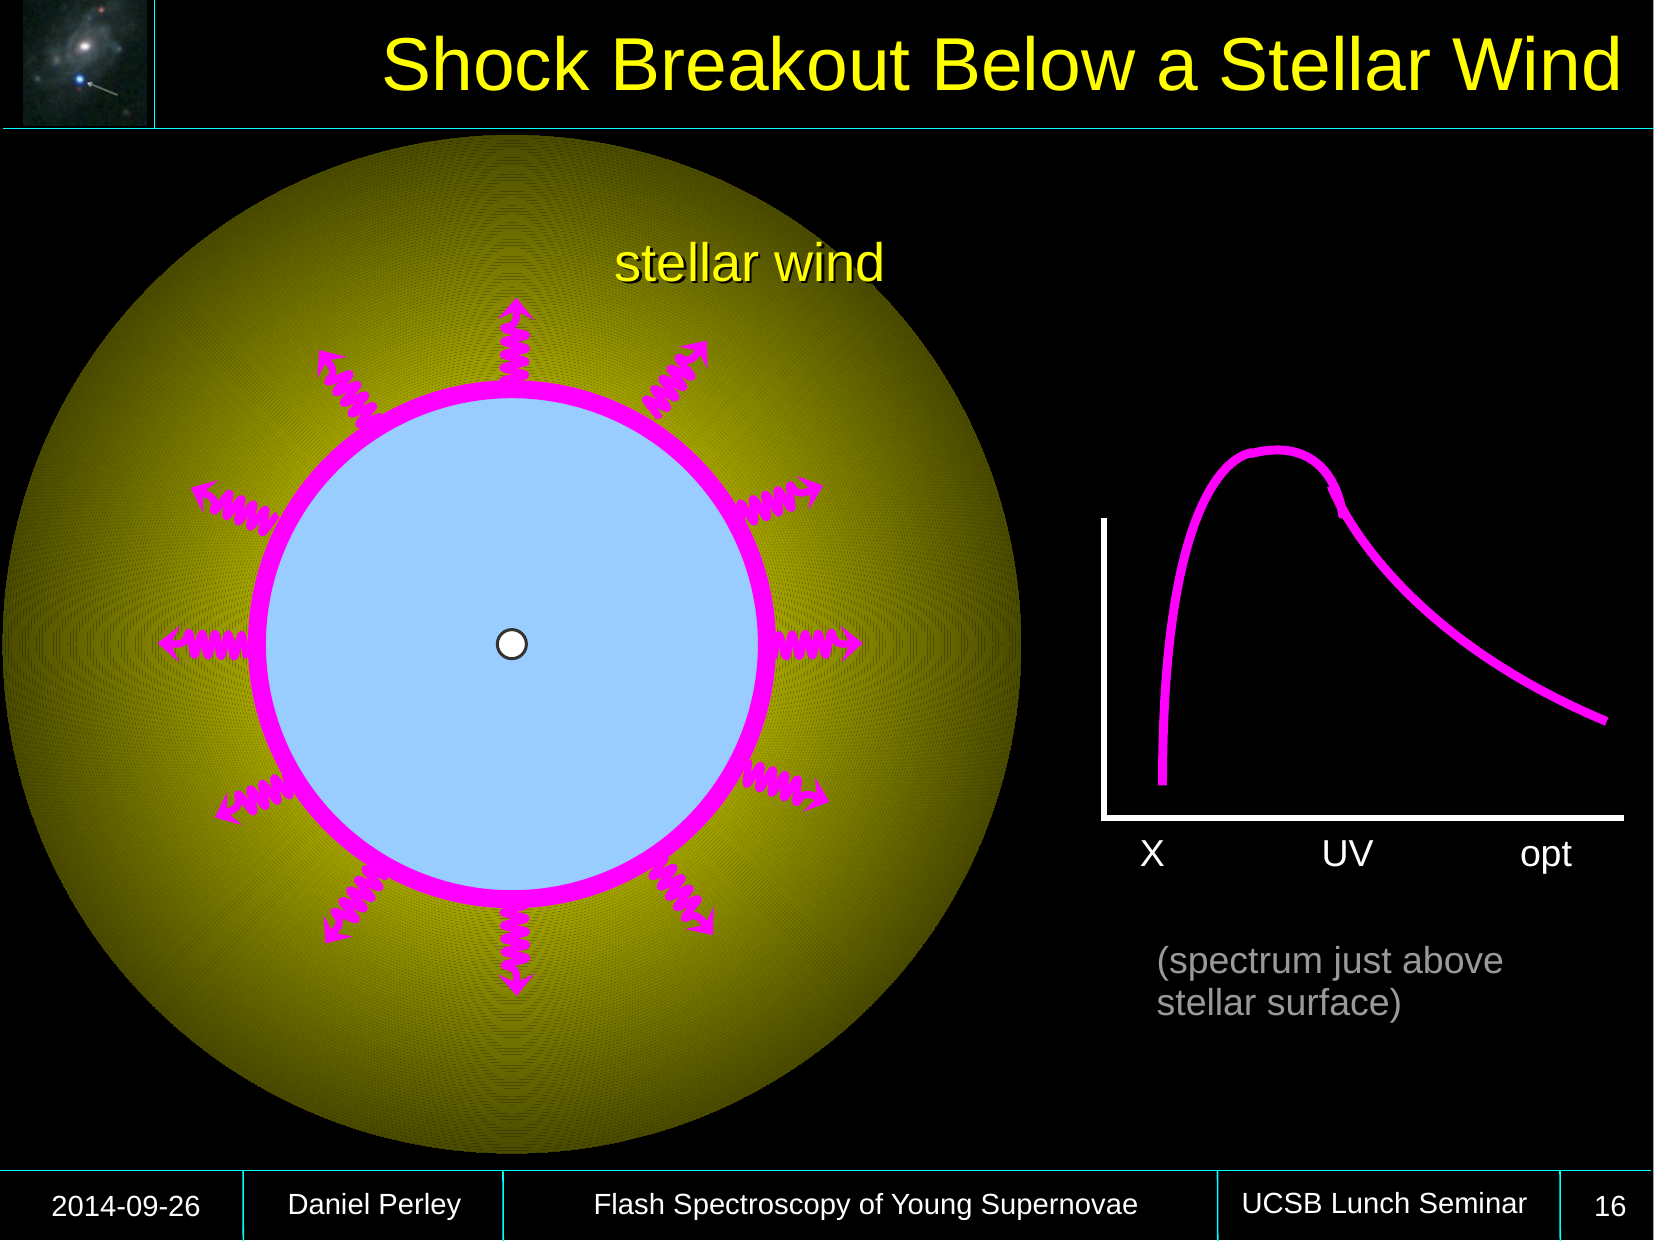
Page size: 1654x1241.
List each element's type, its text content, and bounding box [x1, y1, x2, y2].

text_box (spectrum just above stellar surface) [1138, 928, 1627, 1034]
text_box stellar wind [600, 224, 938, 301]
title Shock Breakout Below a Stellar Wind [187, 21, 1624, 108]
text_box [1, 134, 1022, 1155]
text_box X UV opt [1125, 825, 1613, 882]
picture [23, 0, 147, 126]
